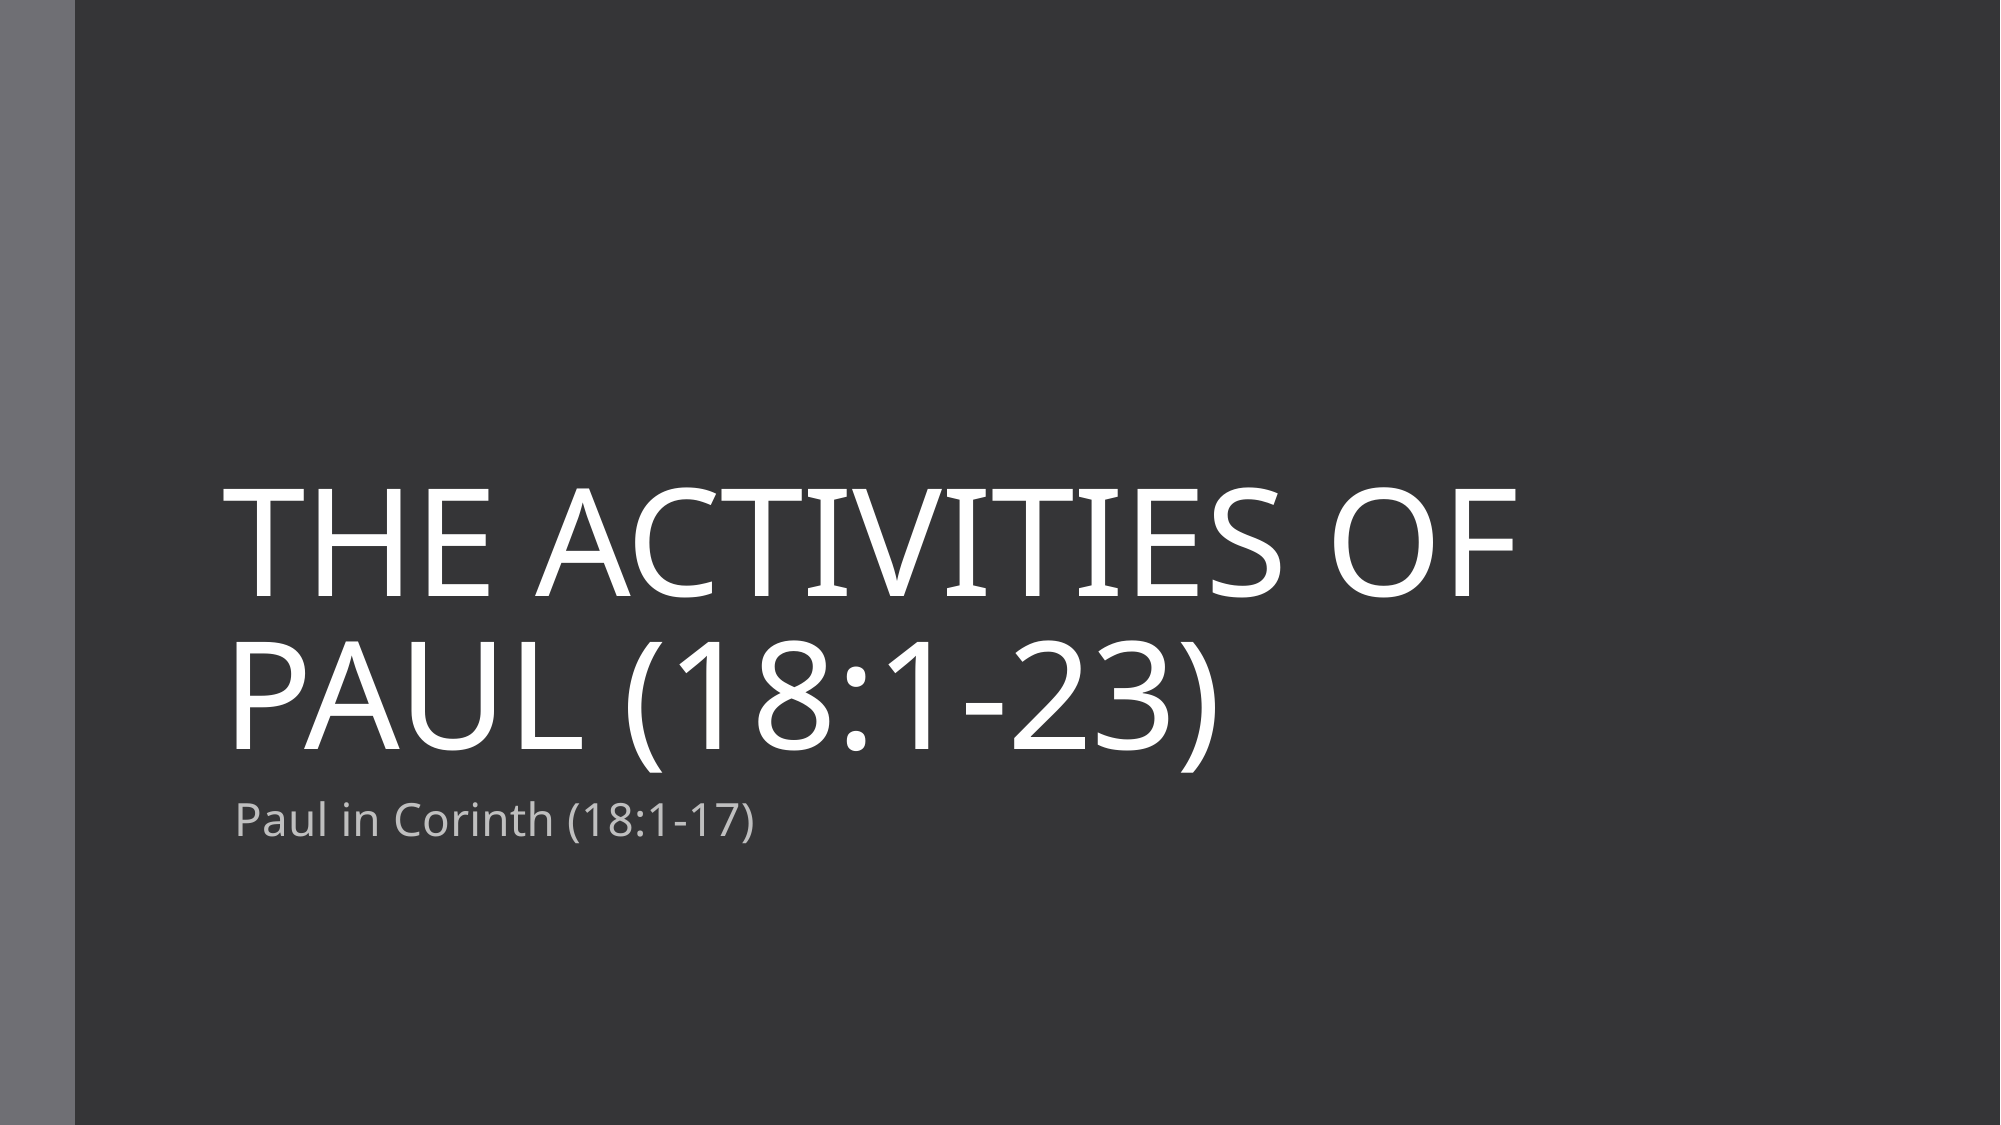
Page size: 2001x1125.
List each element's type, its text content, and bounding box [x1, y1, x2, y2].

title THE ACTIVITIES OF PAUL (18:1-23) [206, 124, 1752, 787]
subtitle Paul in Corinth (18:1-17) [206, 787, 1752, 1066]
